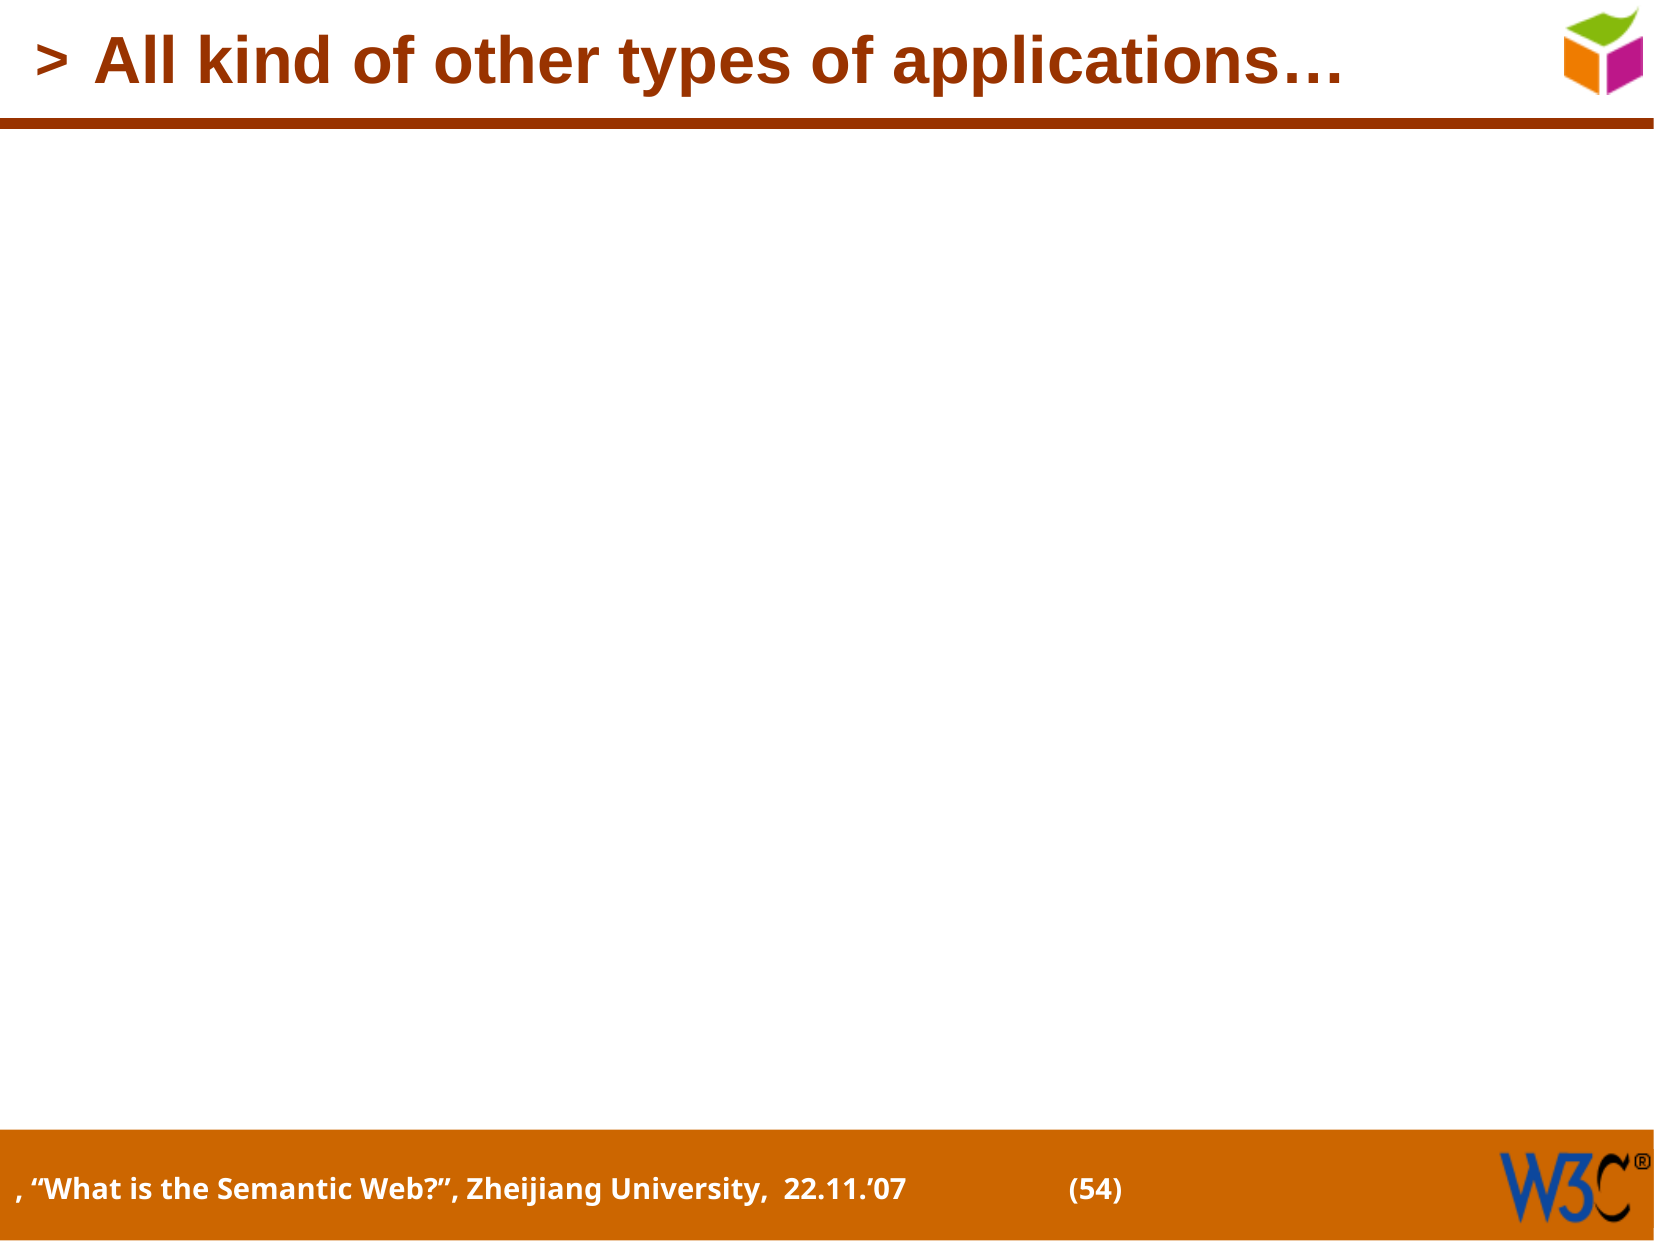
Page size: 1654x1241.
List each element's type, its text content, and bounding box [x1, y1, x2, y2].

picture [1564, 5, 1643, 95]
title All kind of other types of applications… [93, 7, 1493, 111]
picture [1495, 1149, 1654, 1228]
